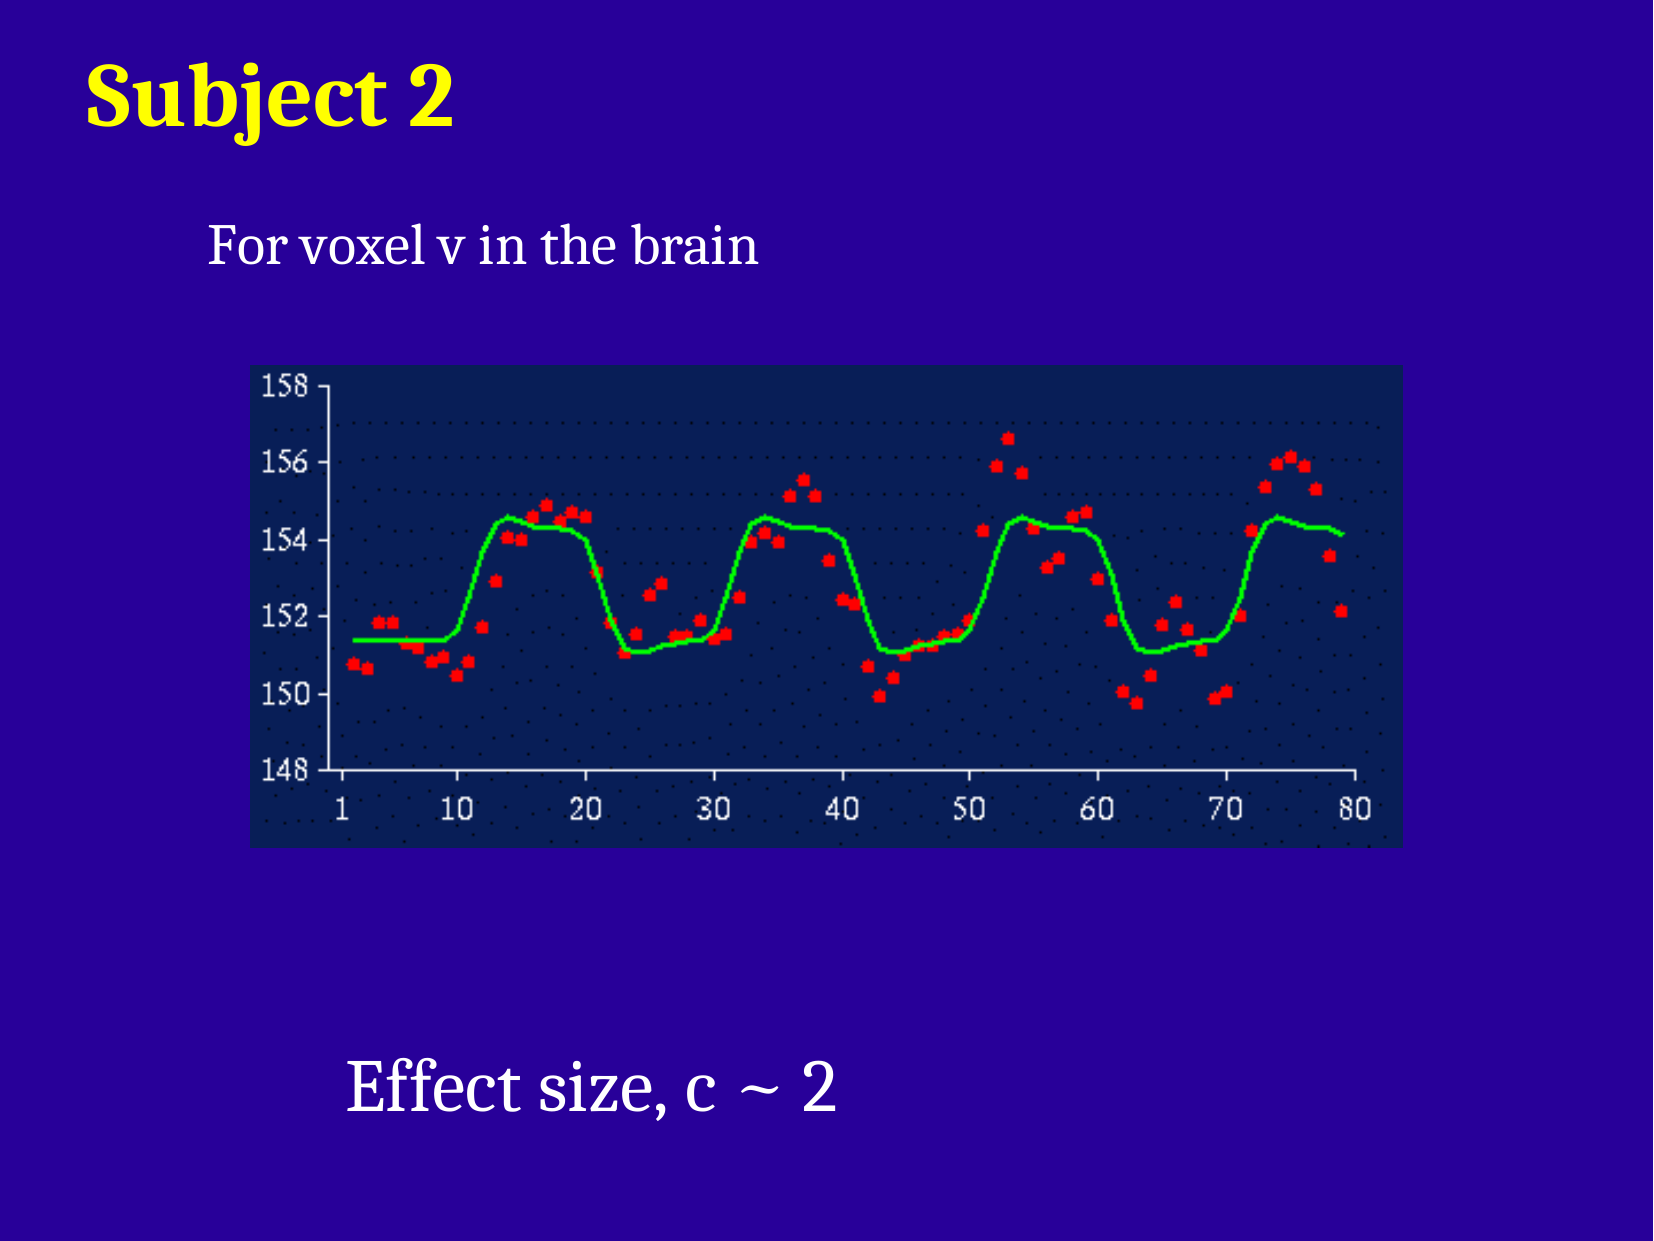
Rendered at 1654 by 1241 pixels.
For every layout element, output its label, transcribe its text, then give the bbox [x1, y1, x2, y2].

text_box Subject 2 [73, 13, 1566, 166]
text_box Effect size, c ~ 2 [330, 992, 1364, 1172]
picture [250, 365, 1403, 848]
text_box For voxel v in the brain [192, 165, 1447, 317]
